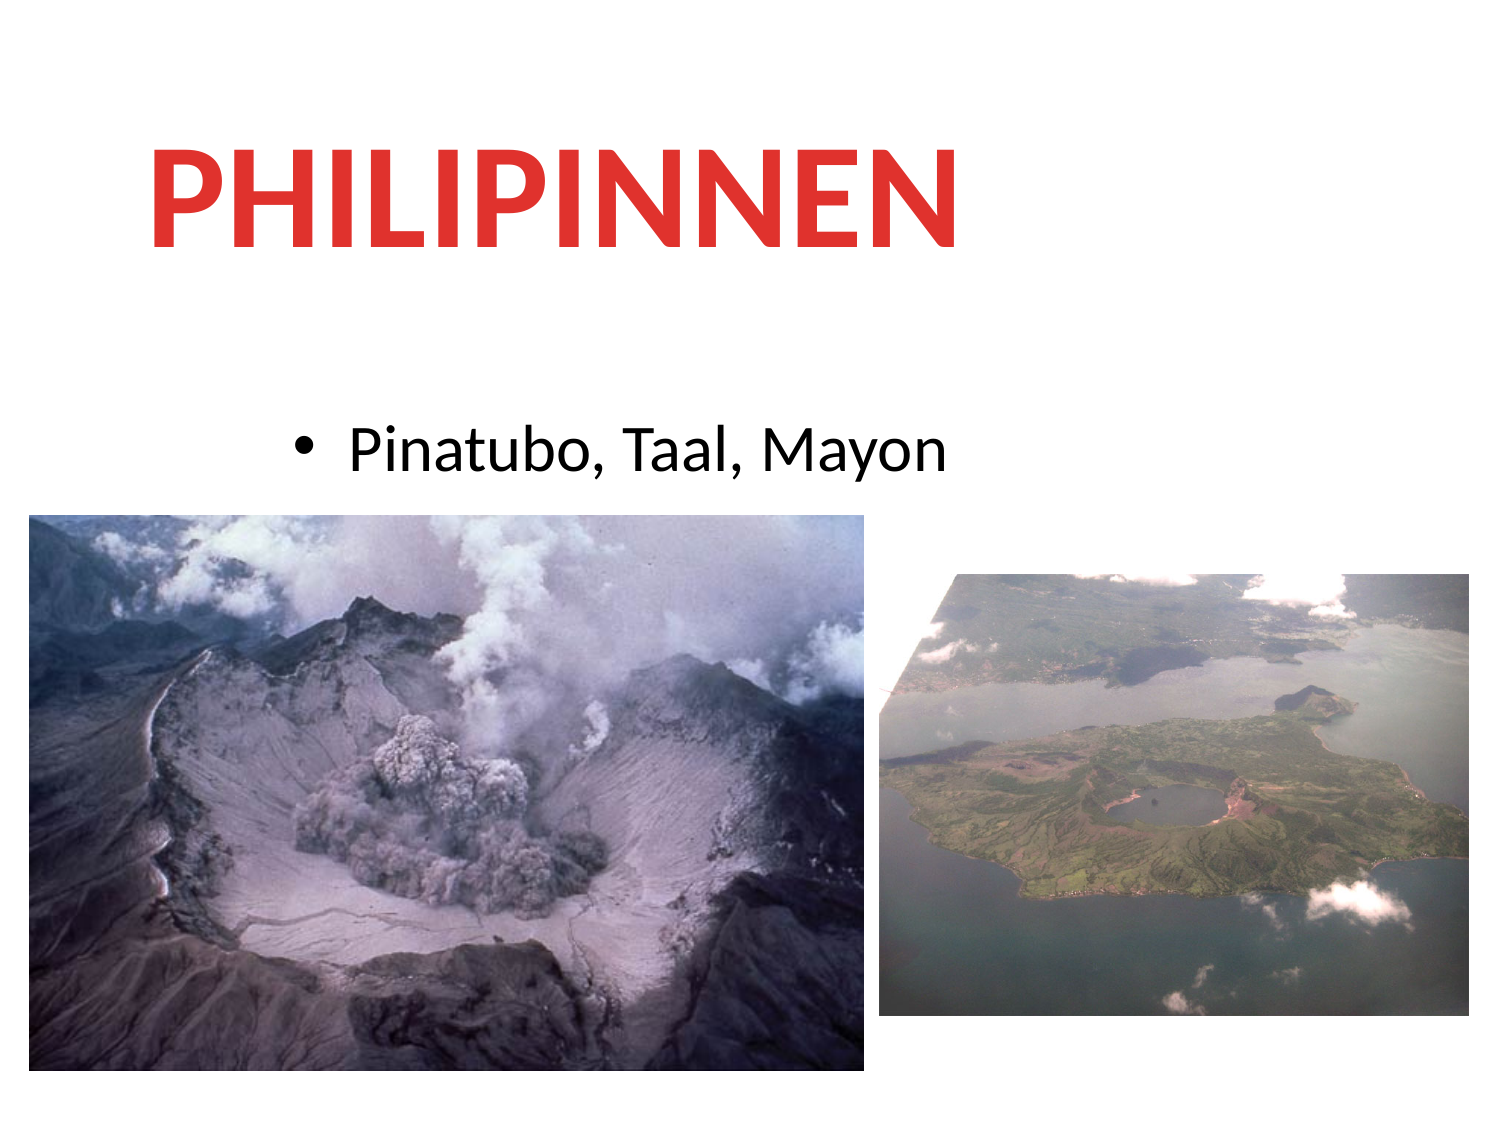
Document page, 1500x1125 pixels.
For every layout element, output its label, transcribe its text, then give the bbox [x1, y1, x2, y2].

text_box PHILIPINNEN [41, 89, 1069, 285]
text_box Pinatubo, Taal, Mayon [277, 397, 1187, 516]
picture [0, 0, 1500, 1125]
